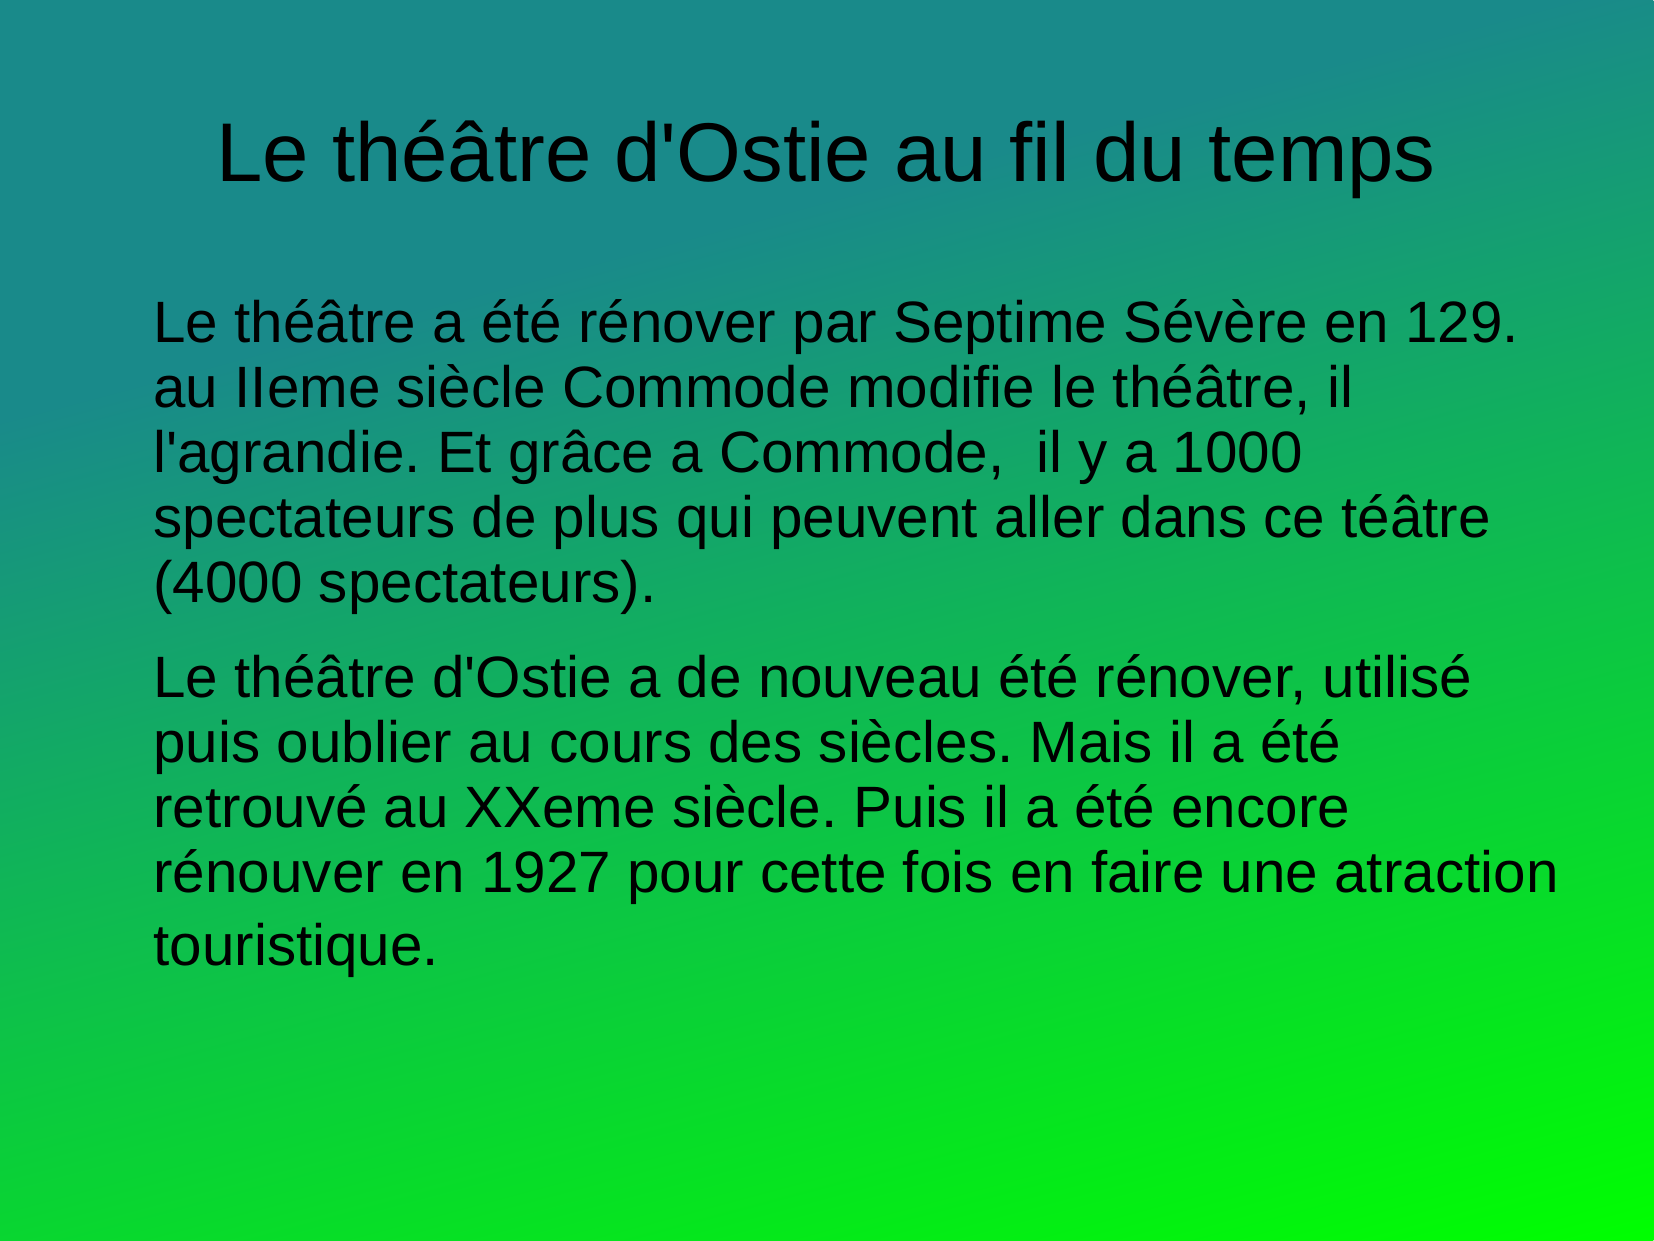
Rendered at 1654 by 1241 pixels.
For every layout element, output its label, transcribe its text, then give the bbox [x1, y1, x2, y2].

title Le théâtre d'Ostie au fil du temps [82, 49, 1571, 257]
list Le théâtre a été rénover par Septime Sévère en 129. au IIeme siècle Commode modifie le théâtre, il l'agrandie. Et grâce a Commode, il y a 1000 spectateurs de plus qui peuvent aller dans ce téâtre (4000 spectateurs). Le théâtre d'Ostie a de nouveau été rénover, utilisé puis oublier au cours des siècles. Mais il a été retrouvé au XXeme siècle. Puis il a été encore rénouver en 1927 pour cette fois en faire une atraction touristique. [82, 290, 1571, 1109]
